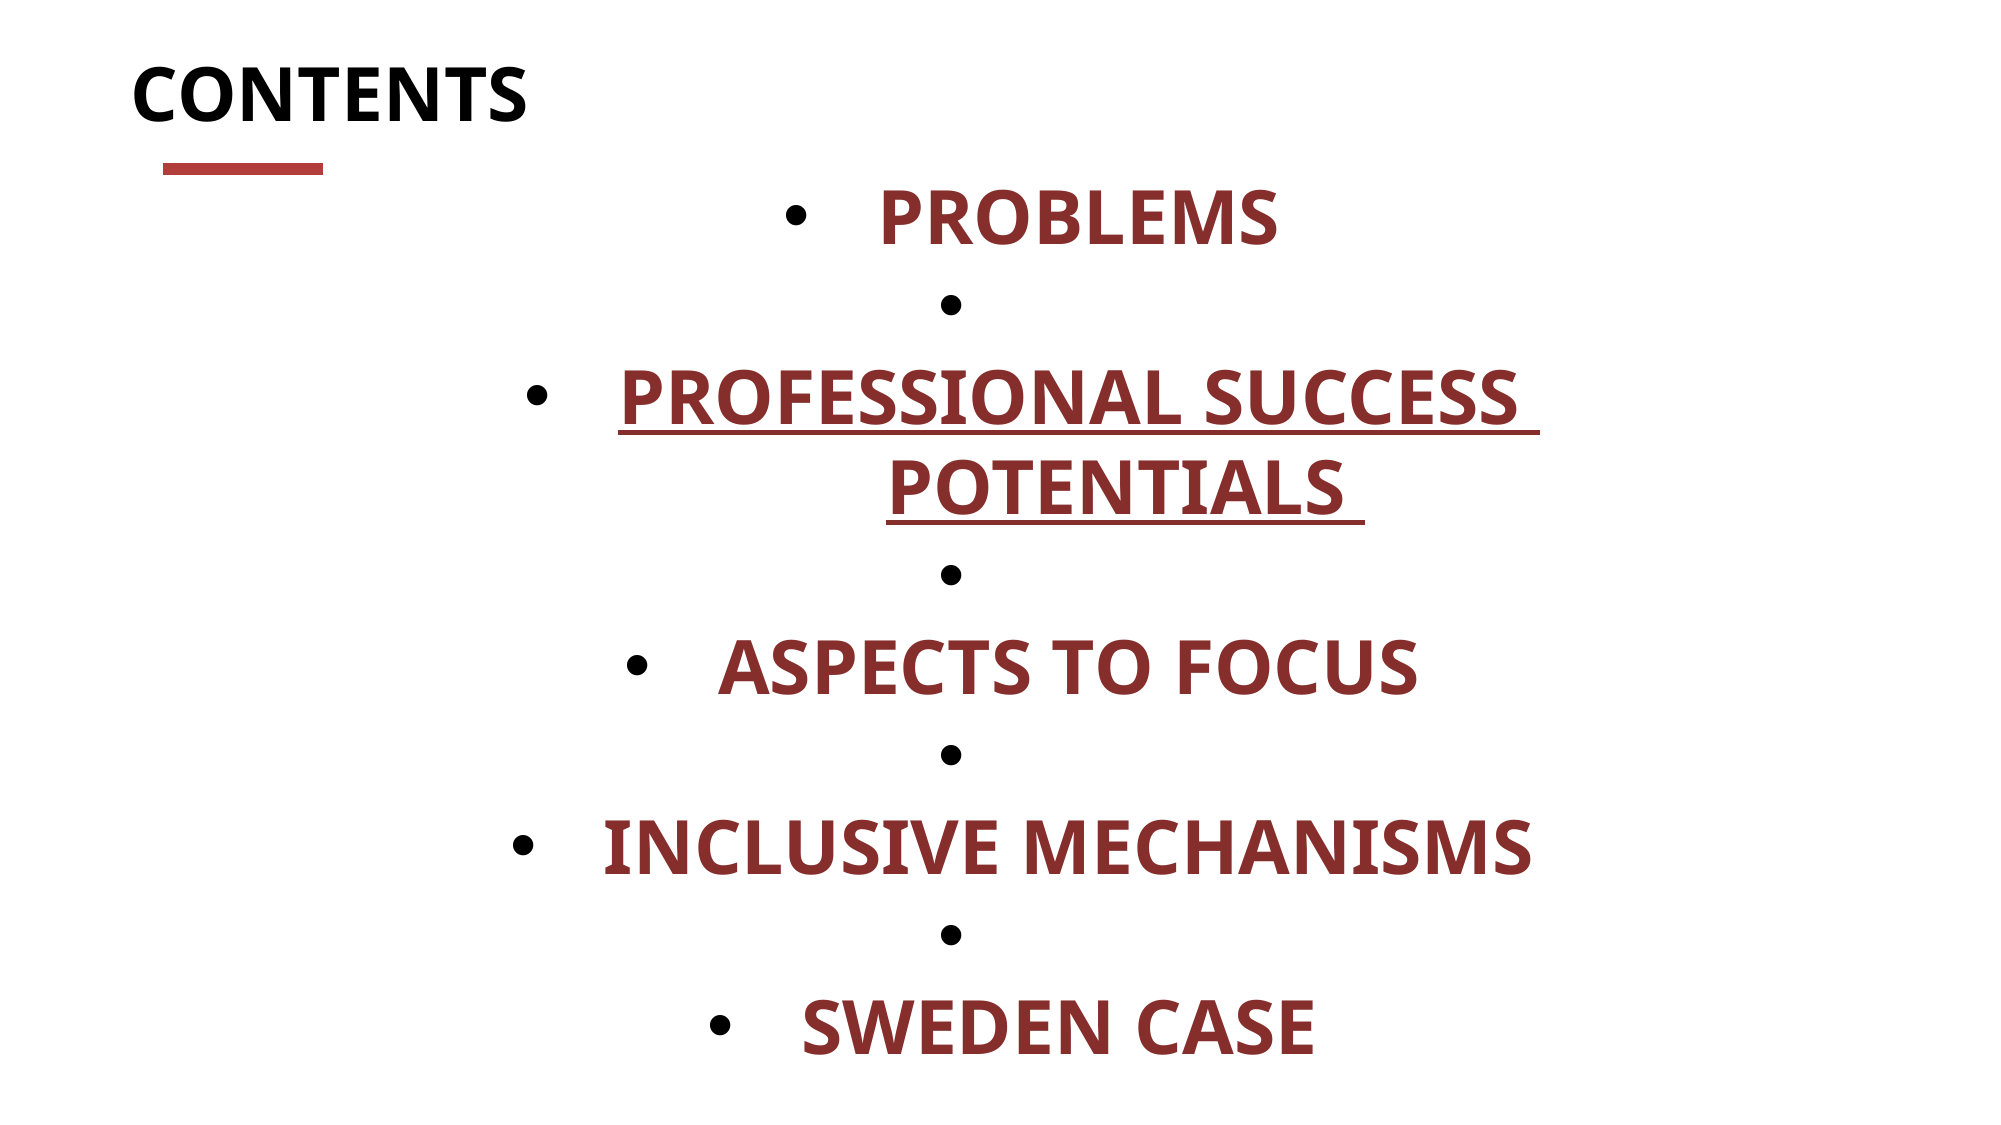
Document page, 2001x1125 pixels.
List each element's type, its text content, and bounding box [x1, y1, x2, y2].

text_box PROBLEMS PROFESSIONAL SUCCESS POTENTIALS ASPECTS TO FOCUS INCLUSIVE MECHANISMS SWEDEN CASE [348, 161, 1717, 1086]
text_box CONTENTS [0, 39, 783, 146]
